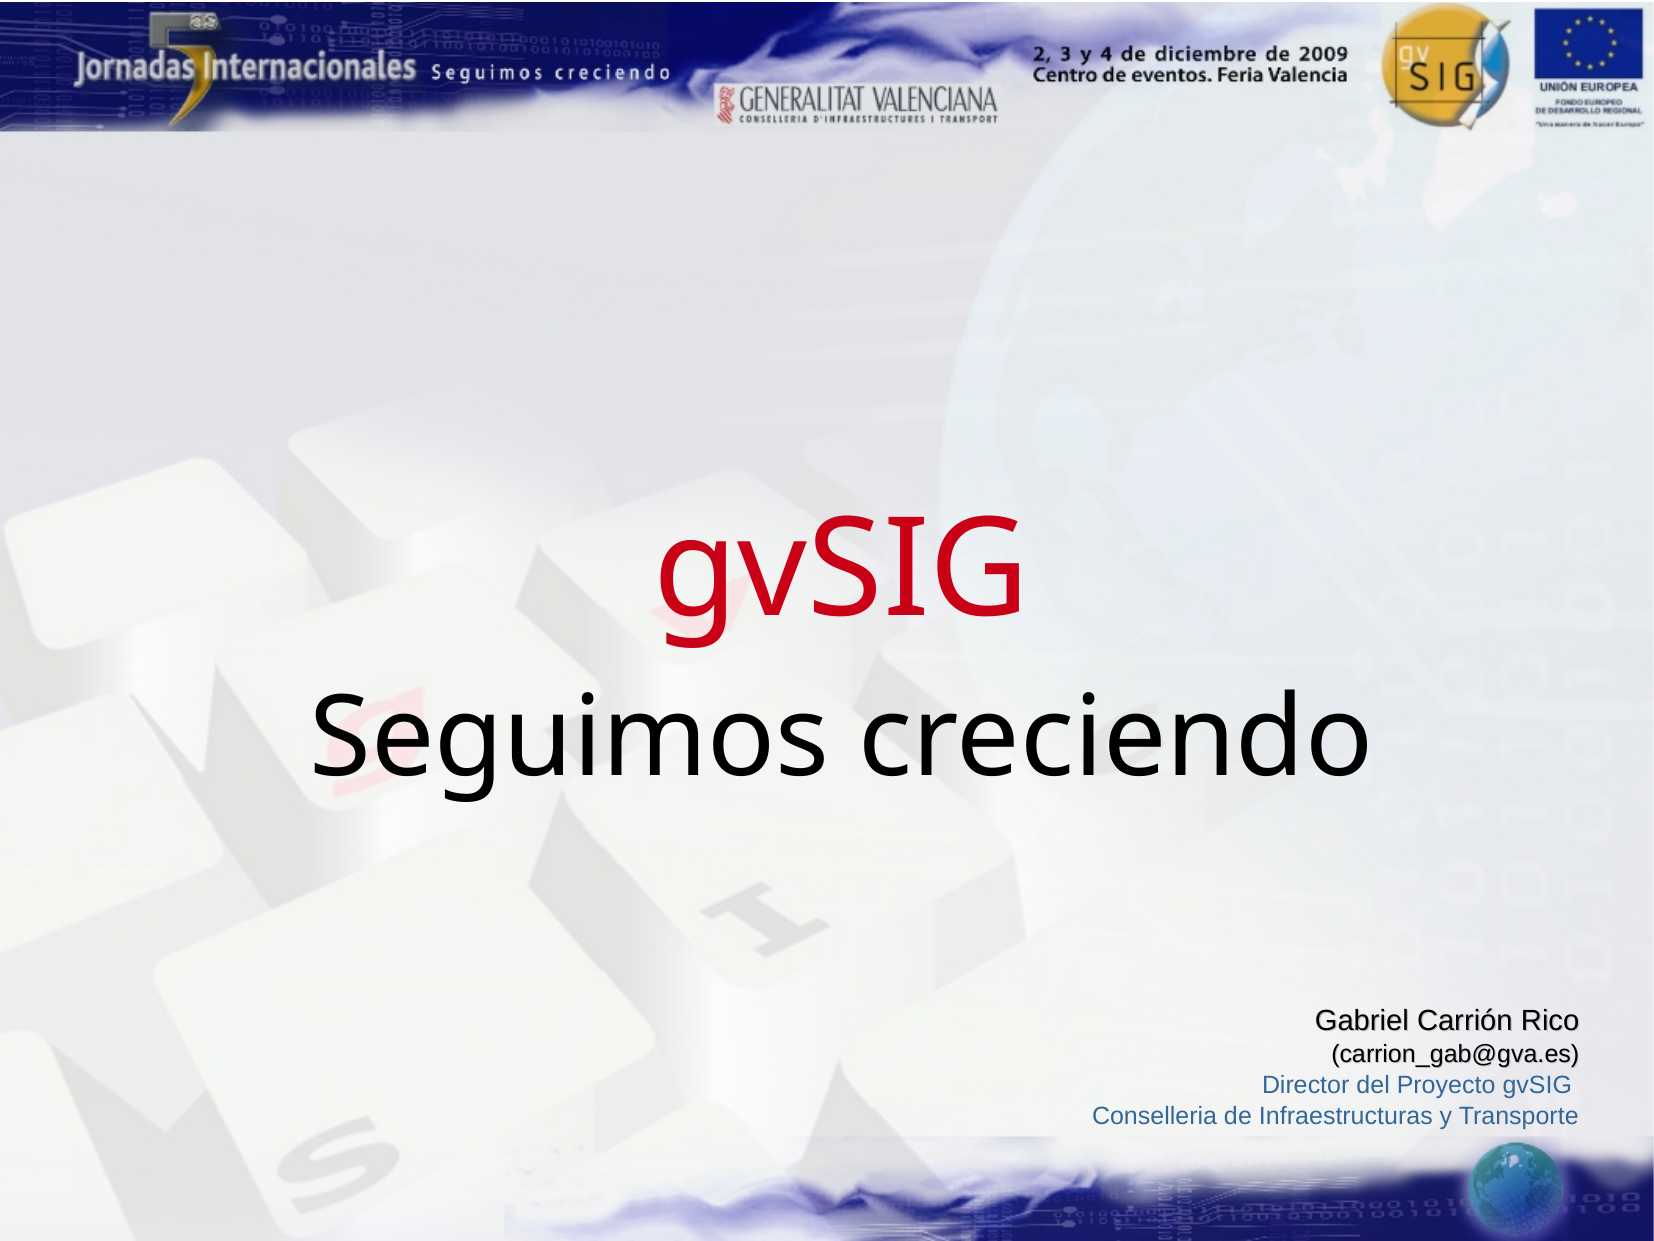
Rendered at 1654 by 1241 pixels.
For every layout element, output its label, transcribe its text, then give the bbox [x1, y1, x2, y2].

picture [0, 2, 1654, 1241]
text_box gvSIG Seguimos creciendo Gabriel Carrión Rico (carrion_gab@gva.es) Director del Proyecto gvSIG Conselleria de Infraestructuras y Transporte [88, 324, 1595, 1186]
